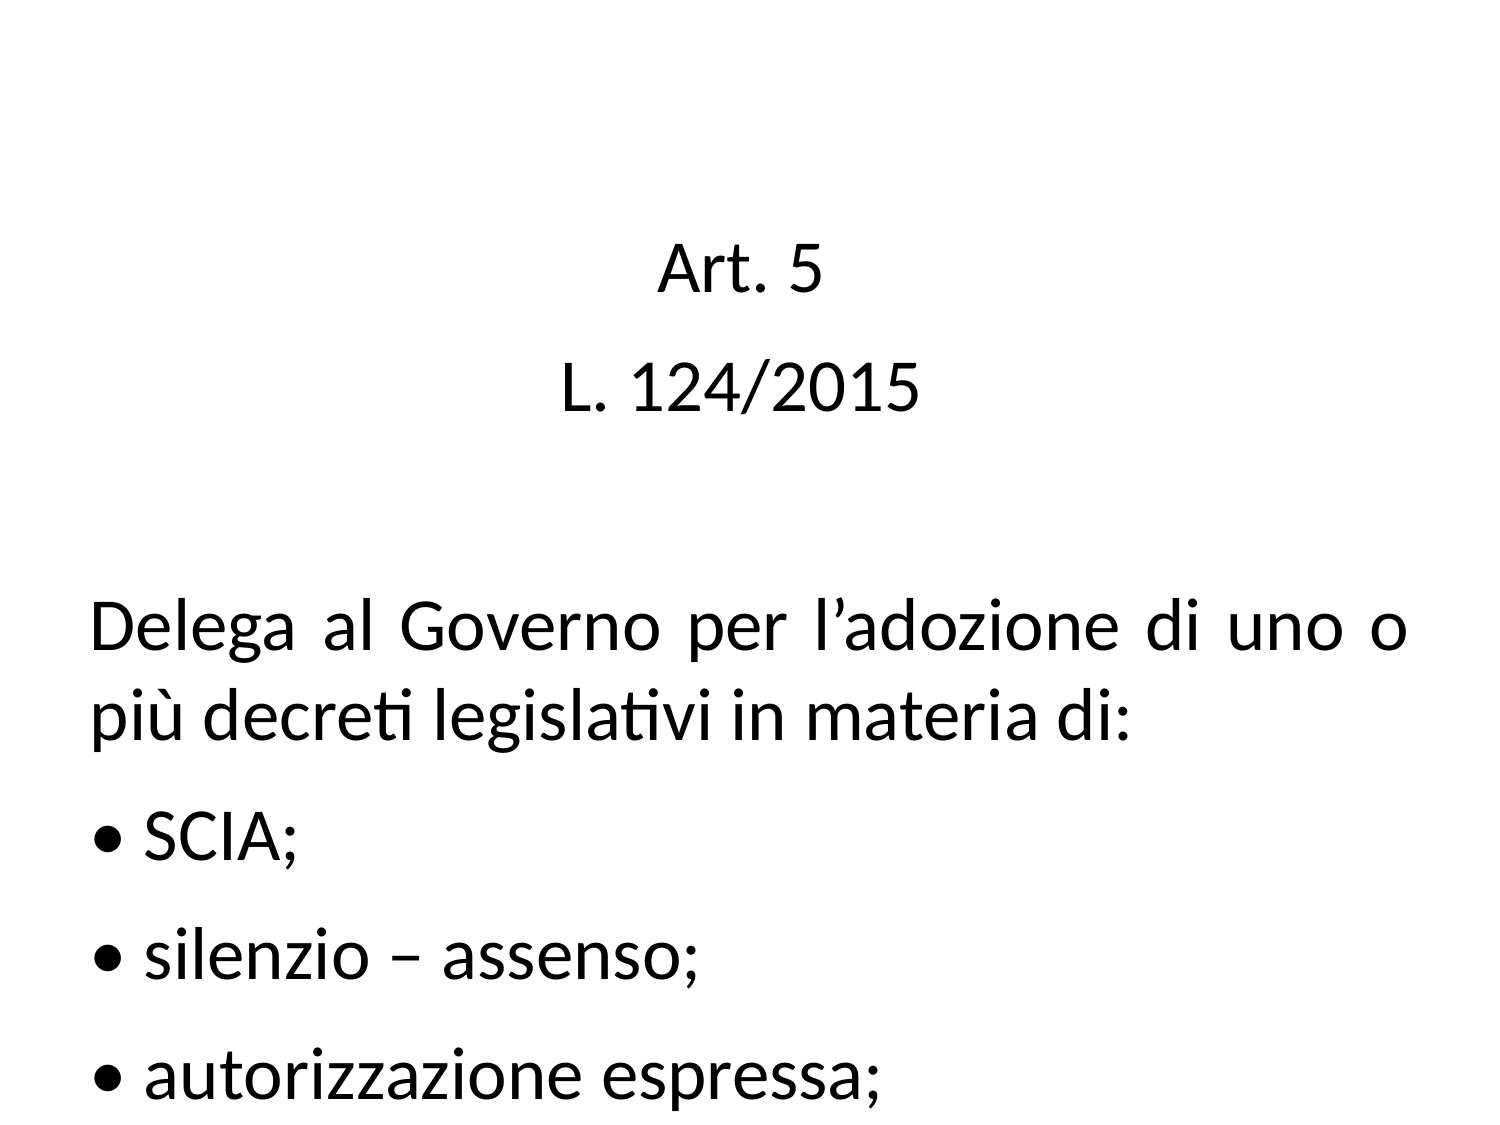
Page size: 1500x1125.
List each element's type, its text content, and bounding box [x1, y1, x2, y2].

list Art. 5 L. 124/2015 Delega al Governo per l’adozione di uno o più decreti legislativi in materia di: • SCIA; • silenzio – assenso; • autorizzazione espressa; • comunicazione preventiva. [75, 90, 1425, 1005]
